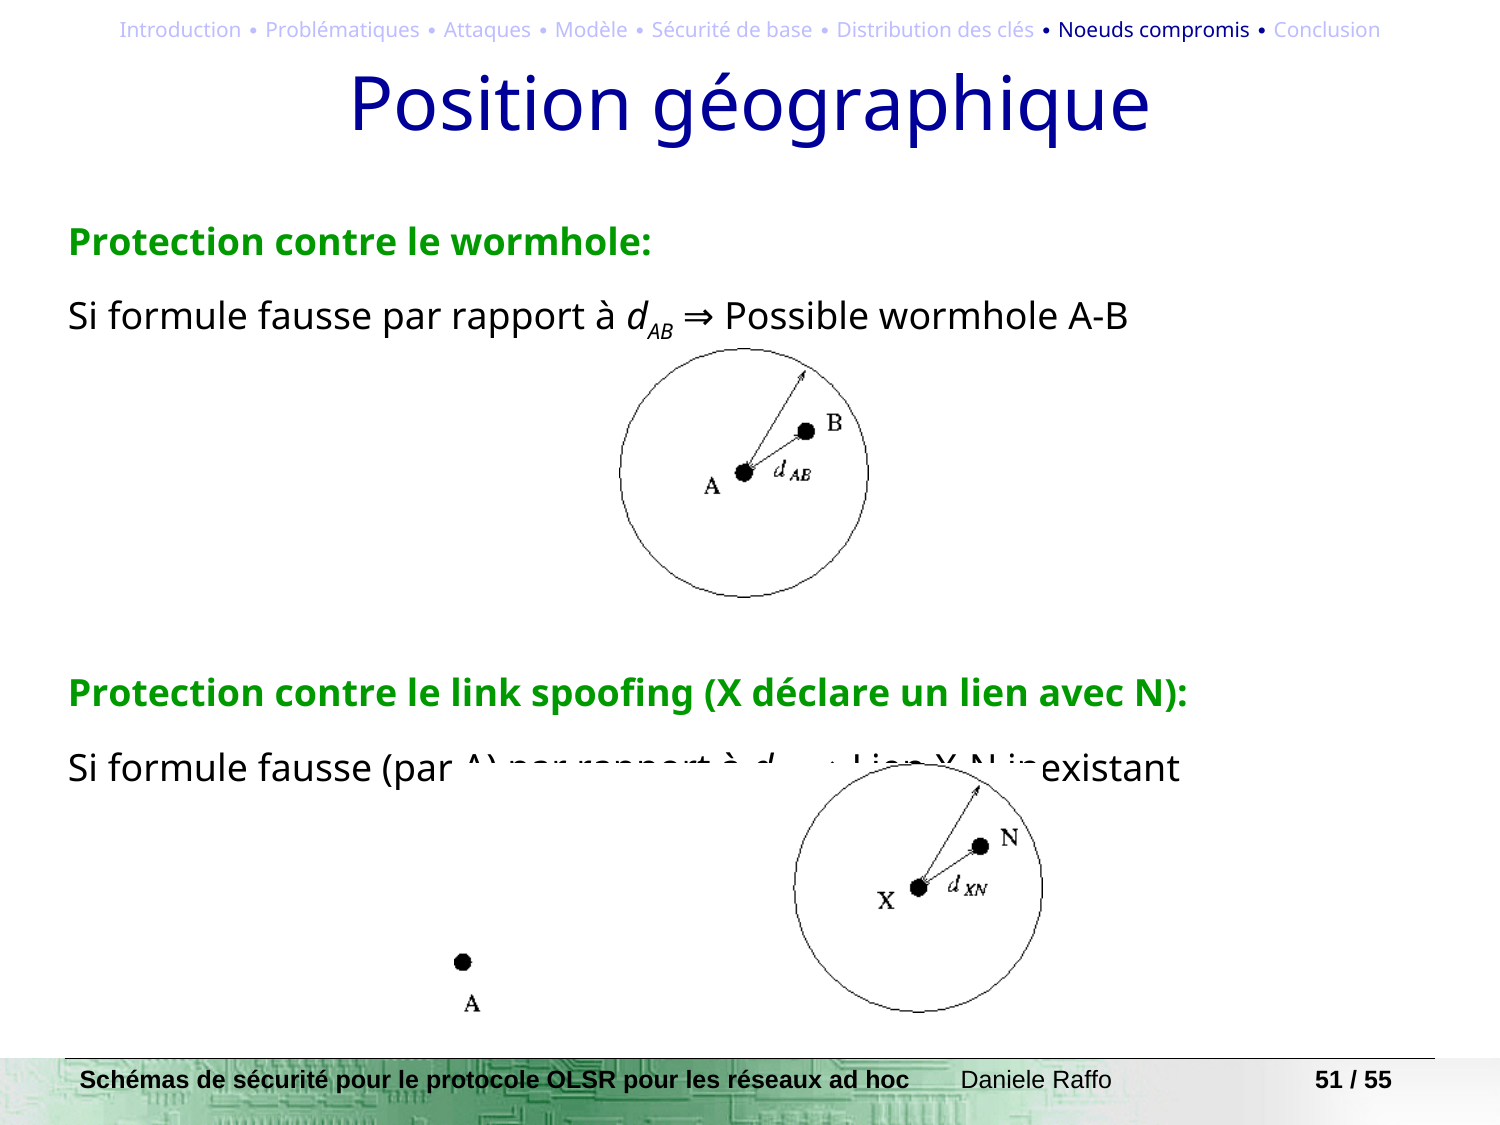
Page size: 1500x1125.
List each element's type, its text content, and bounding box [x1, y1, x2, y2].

text_box Protection contre le wormhole: Si formule fausse par rapport à dAB ⇒ Possible wormhole A-B Protection contre le link spoofing (X déclare un lien avec N): Si formule fausse (par A) par rapport à dXN ⇒ Lien X-N inexistant [53, 207, 1447, 879]
picture [619, 348, 869, 598]
text_box Position géographique [64, 52, 1436, 161]
text_box Introduction ∙ Problématiques ∙ Attaques ∙ Modèle ∙ Sécurité de base ∙ Distribution des clés ∙ Noeuds compromis ∙ Conclusion [0, 7, 1500, 52]
picture [0, 1058, 1500, 1125]
picture [454, 763, 1043, 1013]
text_box Schémas de sécurité pour le protocole OLSR pour les réseaux ad hoc Daniele Raffo [64, 1058, 1436, 1103]
